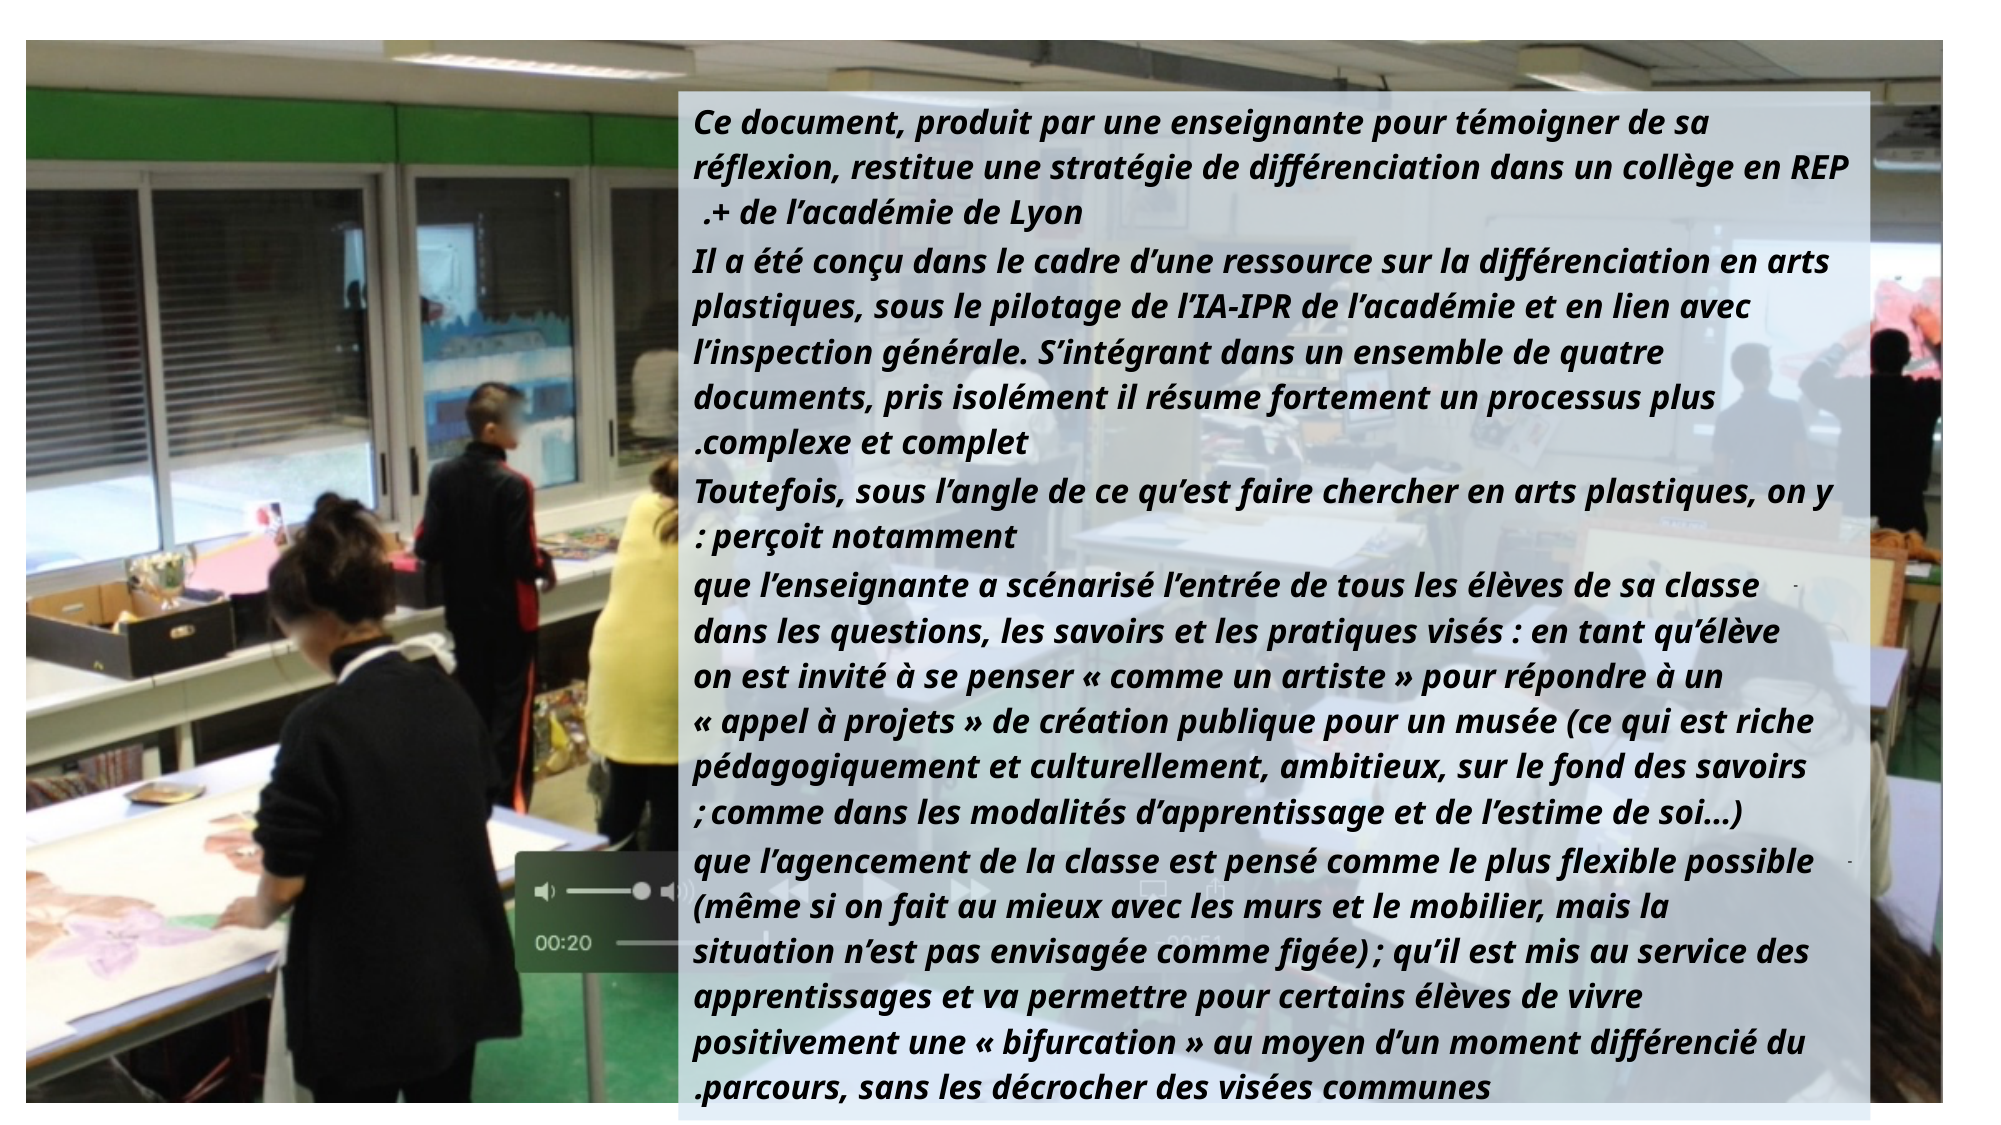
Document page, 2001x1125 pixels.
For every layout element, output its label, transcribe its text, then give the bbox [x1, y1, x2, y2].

picture [26, 40, 1943, 1103]
text_box Ce document, produit par une enseignante pour témoigner de sa réflexion, restitue une stratégie de différenciation dans un collège en REP + de l’académie de Lyon. Il a été conçu dans le cadre d’une ressource sur la différenciation en arts plastiques, sous le pilotage de l’IA-IPR de l’académie et en lien avec l’inspection générale. S’intégrant dans un ensemble de quatre documents, pris isolément il résume fortement un processus plus complexe et complet. Toutefois, sous l’angle de ce qu’est faire chercher en arts plastiques, on y perçoit notamment : que l’enseignante a scénarisé l’entrée de tous les élèves de sa classe dans les questions, les savoirs et les pratiques visés : en tant qu’élève on est invité à se penser « comme un artiste » pour répondre à un « appel à projets » de création publique pour un musée (ce qui est riche pédagogiquement et culturellement, ambitieux, sur le fond des savoirs comme dans les modalités d’apprentissage et de l’estime de soi…) ; que l’agencement de la classe est pensé comme le plus flexible possible (même si on fait au mieux avec les murs et le mobilier, mais la situation n’est pas envisagée comme figée) ; qu’il est mis au service des apprentissages et va permettre pour certains élèves de vivre positivement une « bifurcation » au moyen d’un moment différencié du parcours, sans les décrocher des visées communes. [678, 91, 1871, 996]
